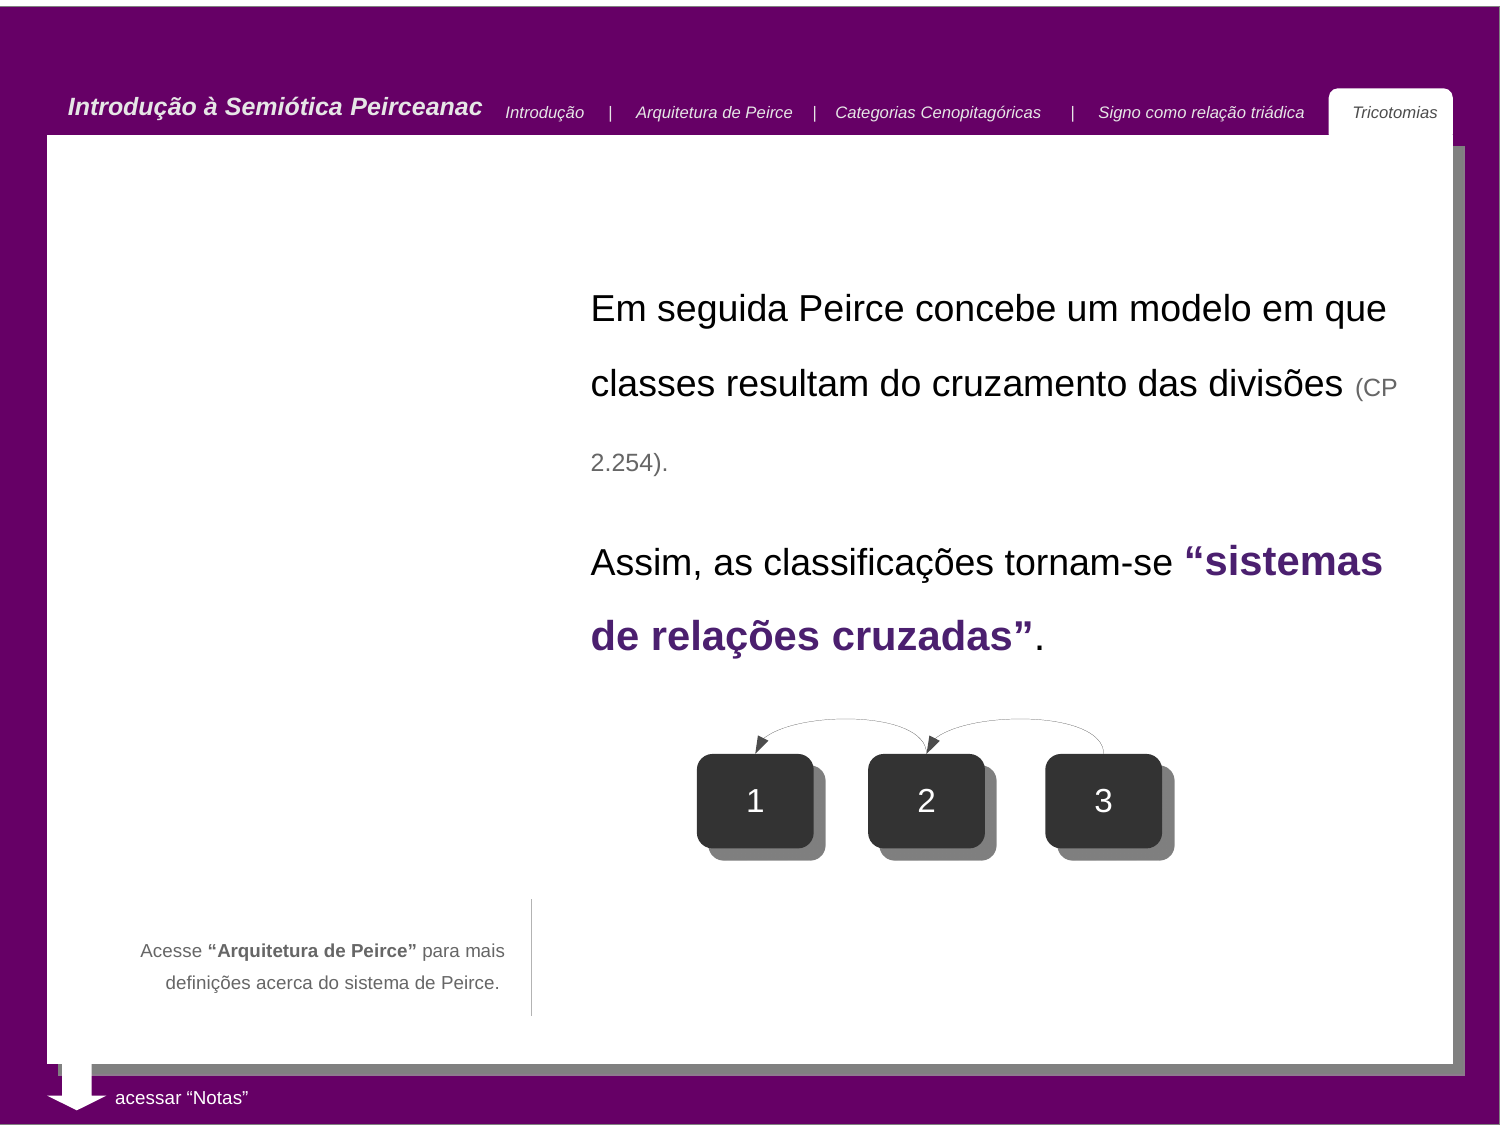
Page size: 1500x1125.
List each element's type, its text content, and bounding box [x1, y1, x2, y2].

text_box 3 [1045, 753, 1163, 849]
text_box 2 [868, 753, 985, 849]
text_box acessar “Notas” [100, 1080, 278, 1117]
list Em seguida Peirce concebe um modelo em que classes resultam do cruzamento das divisões (CP 2.254). Assim, as classificações tornam-se “sistemas de relações cruzadas”. [590, 261, 1406, 1125]
text_box Acesse “Arquitetura de Peirce” para mais definições acerca do sistema de Peirce. [82, 922, 520, 999]
text_box [47, 1051, 100, 1111]
text_box 1 [696, 753, 814, 849]
